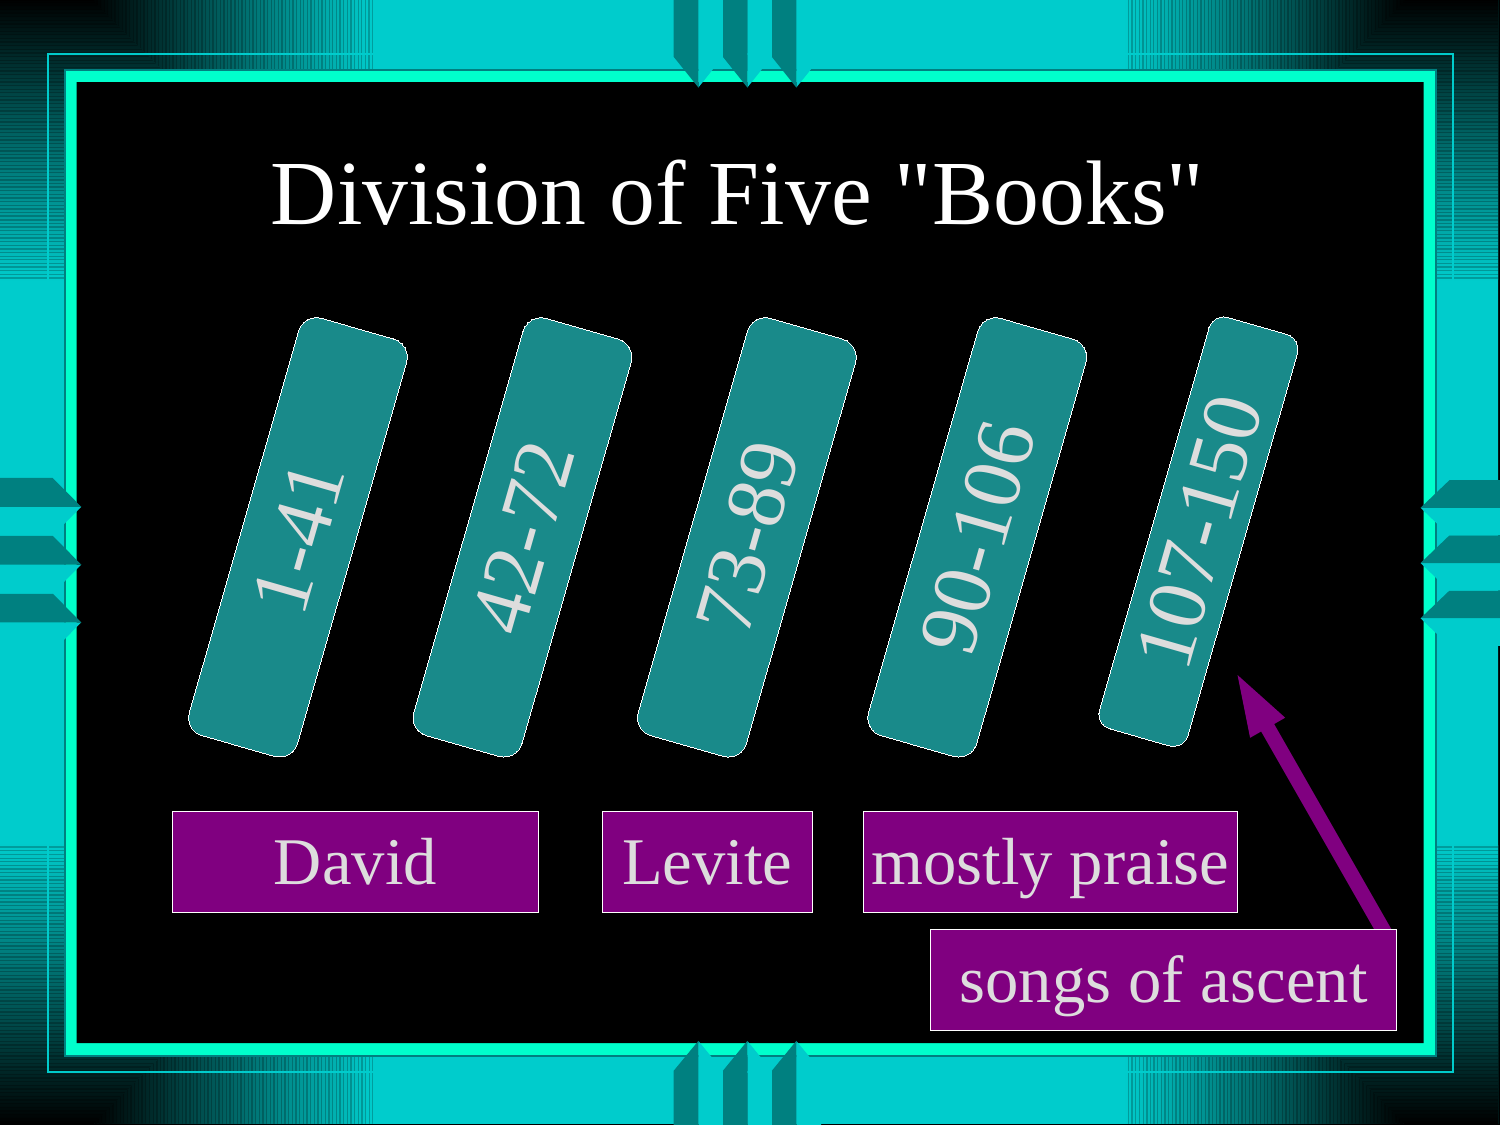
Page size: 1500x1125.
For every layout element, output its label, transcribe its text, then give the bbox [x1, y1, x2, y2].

title Division of Five "Books" [112, 107, 1388, 281]
text_box 42-72 [413, 317, 632, 758]
text_box Levite [602, 811, 813, 913]
text_box 1-41 [188, 317, 408, 757]
text_box songs of ascent [930, 929, 1397, 1031]
text_box mostly praise [863, 811, 1238, 913]
text_box 107-150 [1098, 316, 1298, 747]
text_box 73-89 [637, 317, 857, 758]
text_box David [172, 811, 539, 913]
text_box 90-106 [867, 317, 1087, 758]
